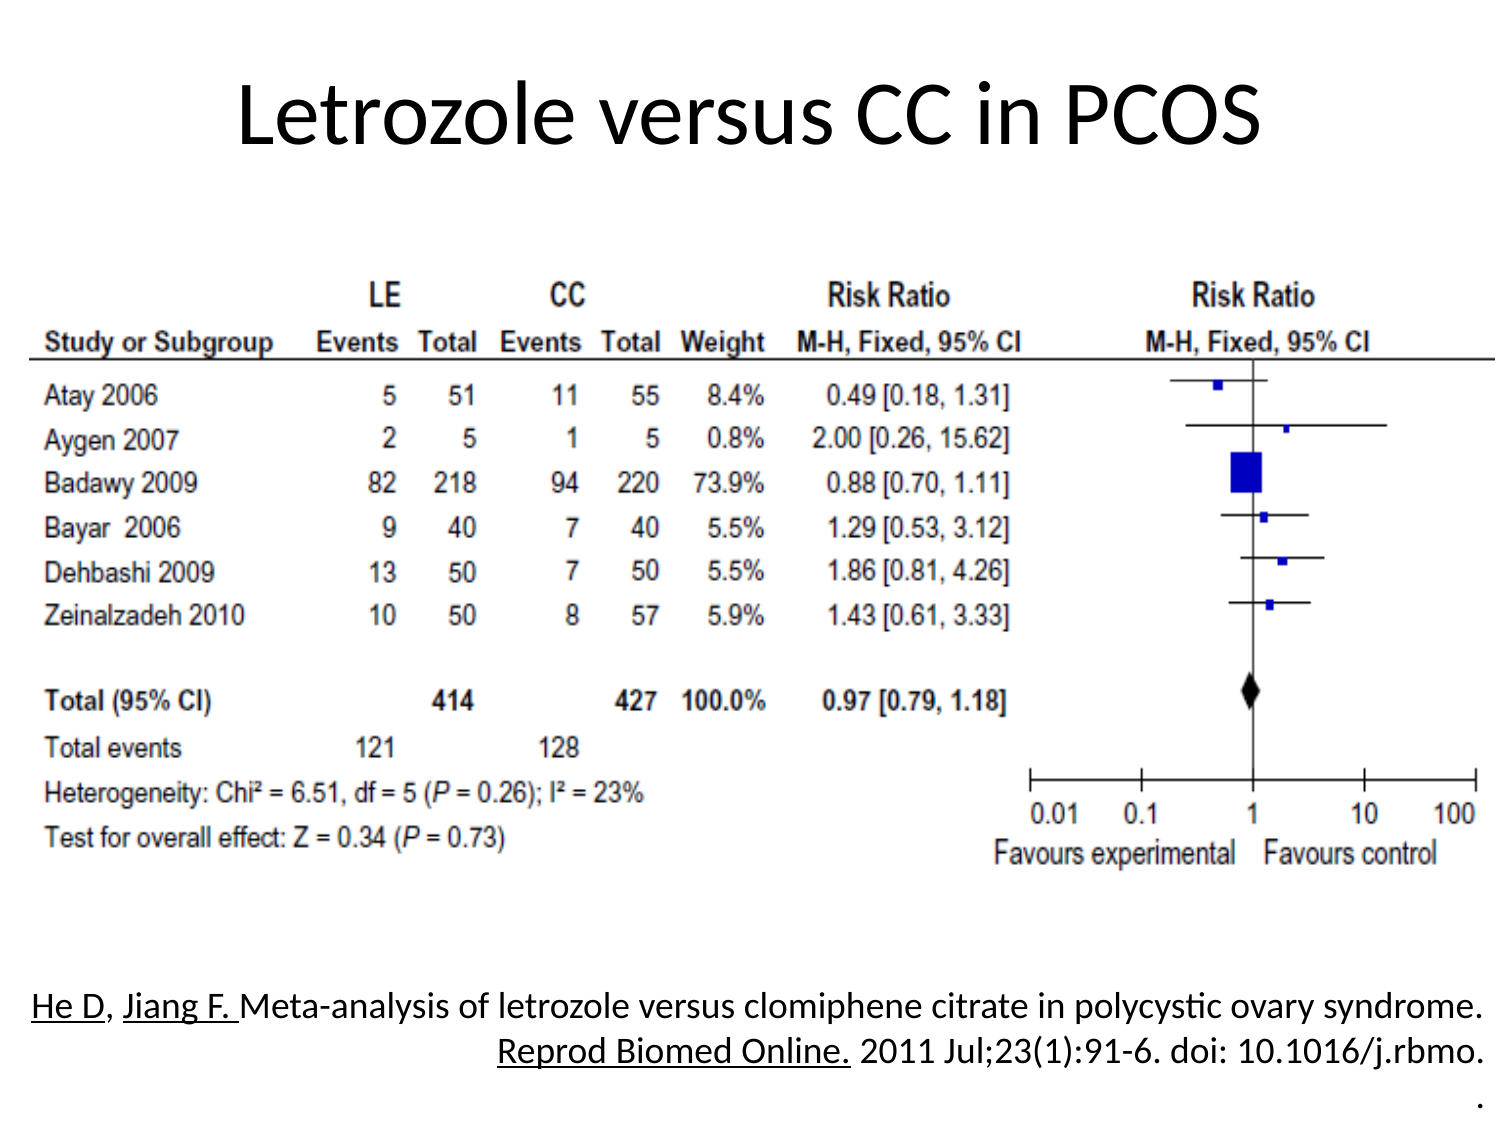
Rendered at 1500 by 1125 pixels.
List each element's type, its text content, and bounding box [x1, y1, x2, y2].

text_box He D, Jiang F. Meta-analysis of letrozole versus clomiphene citrate in polycystic ovary syndrome. Reprod Biomed Online. 2011 Jul;23(1):91-6. doi: 10.1016/j.rbmo. . [0, 973, 1500, 1124]
picture [29, 269, 1495, 899]
title Letrozole versus CC in PCOS [75, 45, 1425, 233]
